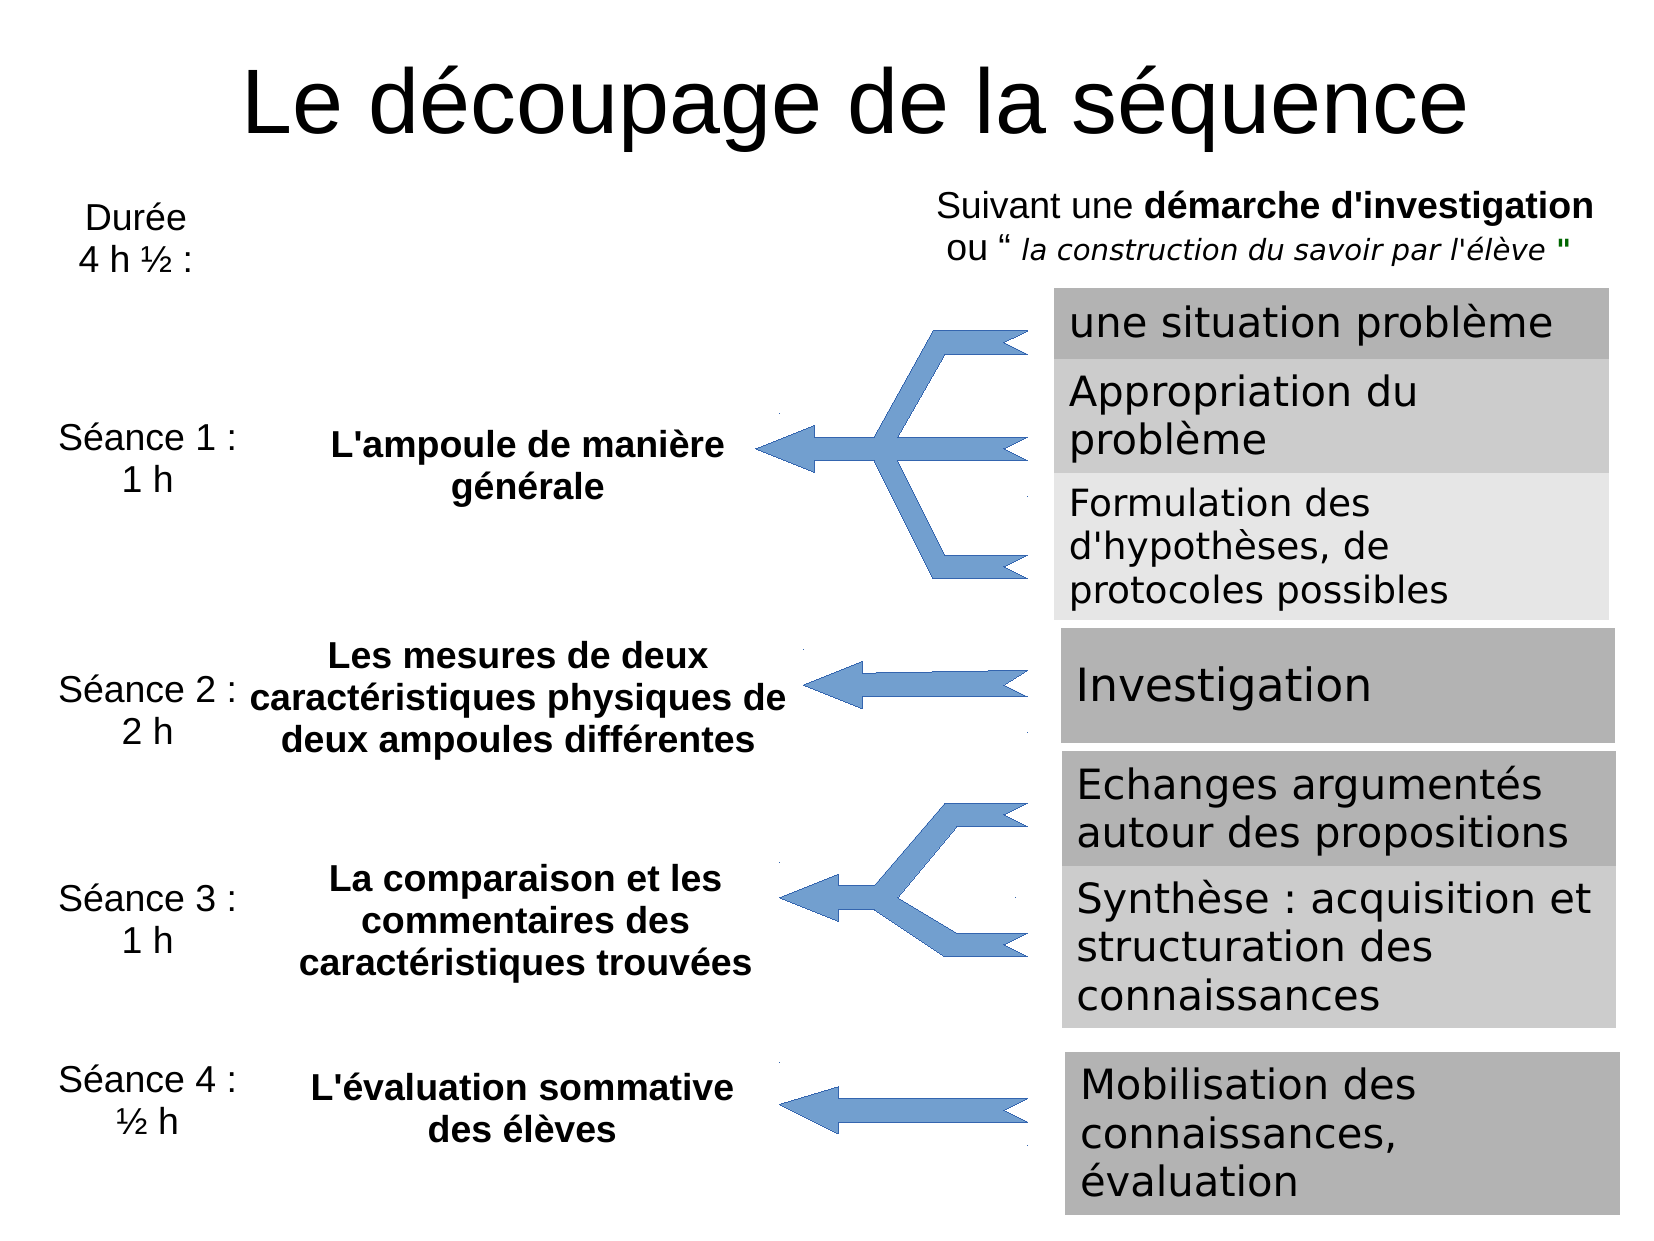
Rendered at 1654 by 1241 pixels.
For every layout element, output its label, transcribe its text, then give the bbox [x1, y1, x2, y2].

text_box [779, 1086, 1028, 1134]
text_box Séance 3 : 1 h [35, 869, 248, 969]
table_header Mobilisation des connaissances, évaluation [1065, 1052, 1620, 1215]
text_box [779, 803, 1028, 957]
table_header une situation problème [1054, 288, 1609, 359]
text_box [755, 330, 1028, 579]
text_box Durée 4 h ½ : [59, 188, 213, 288]
text_box Séance 4 : ½ h [35, 1051, 260, 1150]
text_box Séance 1 : 1 h [35, 409, 260, 508]
table_cell Synthèse : acquisition et structuration des connaissances [1062, 866, 1616, 1028]
text_box L'évaluation sommative des élèves [291, 1058, 753, 1158]
title Le découpage de la séquence [224, 50, 1489, 154]
text_box L'ampoule de manière générale [309, 415, 747, 515]
text_box La comparaison et les commentaires des caractéristiques trouvées [248, 850, 804, 991]
table_cell Formulation des d'hypothèses, de protocoles possibles [1054, 473, 1609, 620]
text_box Suivant une démarche d'investigation ou “ la construction du savoir par l'élève " [921, 176, 1630, 276]
table_header Echanges argumentés autour des propositions [1062, 751, 1616, 866]
text_box Séance 2 : 2 h [35, 661, 233, 761]
table_header Investigation [1061, 628, 1615, 743]
text_box [803, 661, 1028, 709]
table_cell Appropriation du problème [1054, 359, 1609, 473]
text_box Les mesures de deux caractéristiques physiques de deux ampoules différentes [233, 626, 804, 768]
